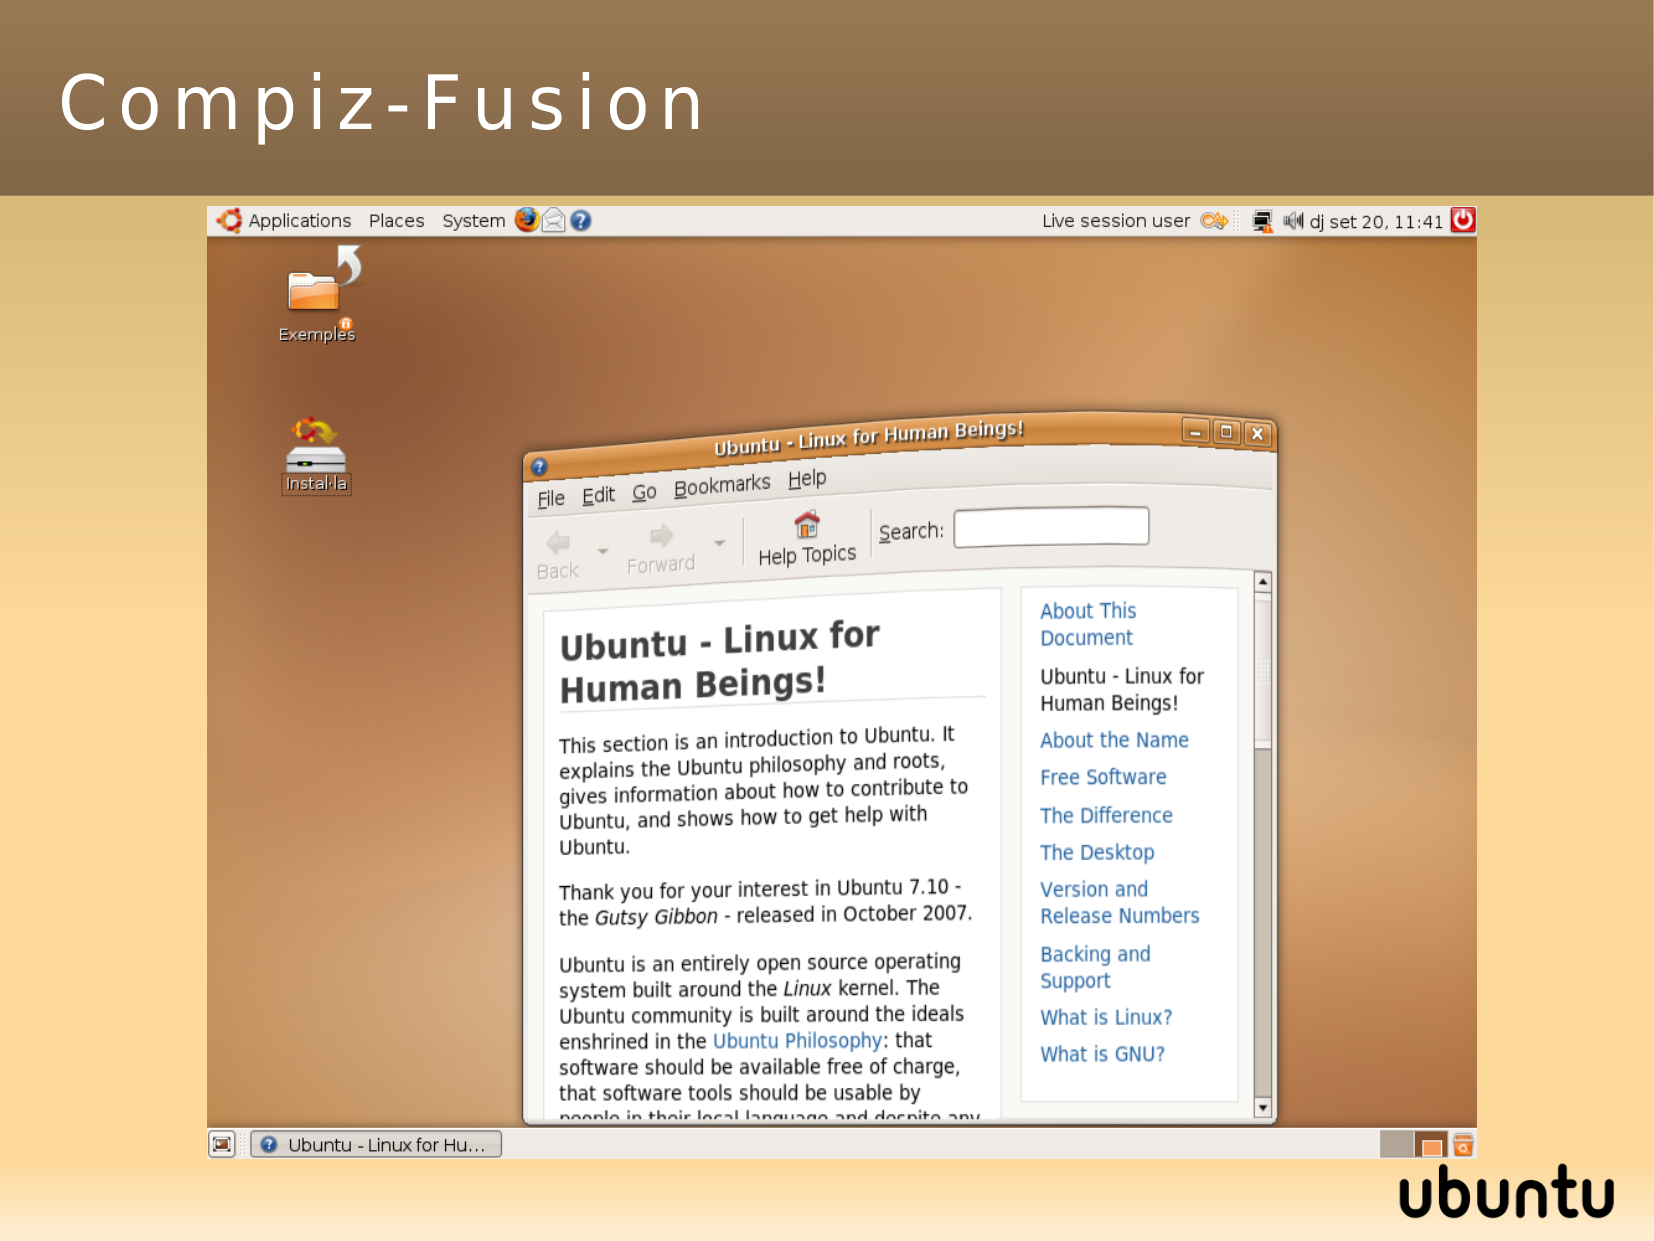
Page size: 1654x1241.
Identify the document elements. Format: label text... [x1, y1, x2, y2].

picture [0, 0, 1654, 1241]
title Compiz-Fusion [59, 29, 1595, 178]
